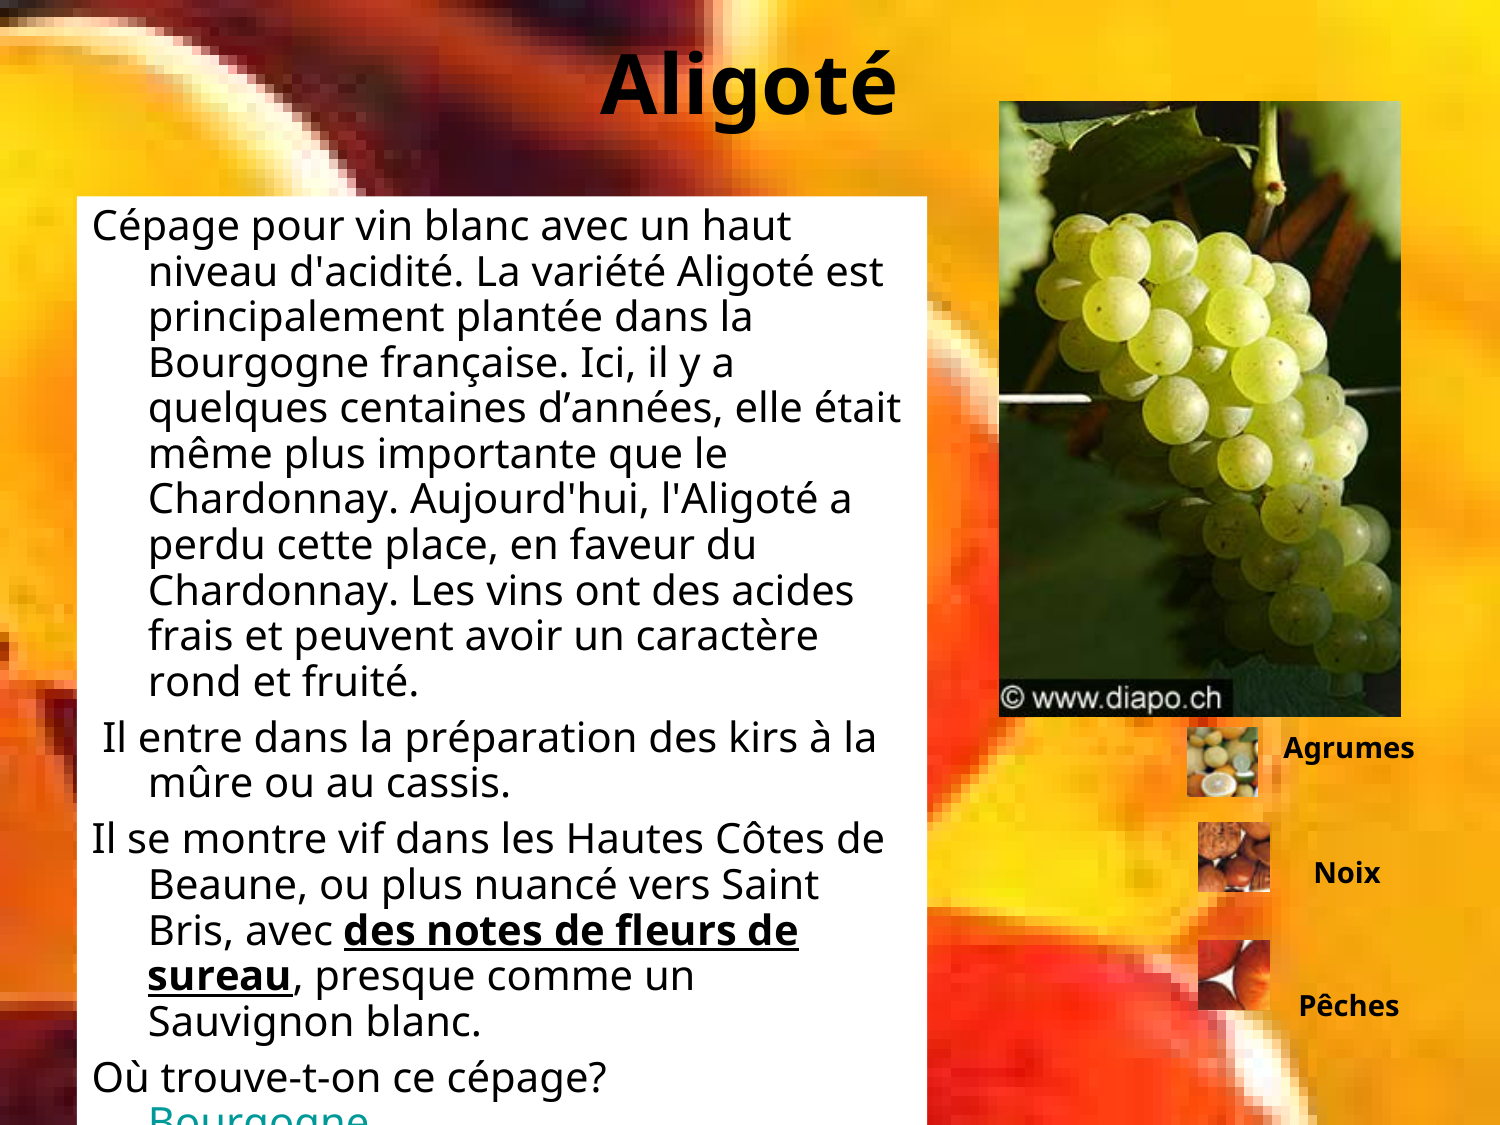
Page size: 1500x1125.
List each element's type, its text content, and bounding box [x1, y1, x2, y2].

list Cépage pour vin blanc avec un haut niveau d'acidité. La variété Aligoté est principalement plantée dans la Bourgogne française. Ici, il y a quelques centaines d’années, elle était même plus importante que le Chardonnay. Aujourd'hui, l'Aligoté a perdu cette place, en faveur du Chardonnay. Les vins ont des acides frais et peuvent avoir un caractère rond et fruité. Il entre dans la préparation des kirs à la mûre ou au cassis. Il se montre vif dans les Hautes Côtes de Beaune, ou plus nuancé vers Saint Bris, avec des notes de fleurs de sureau, presque comme un Sauvignon blanc. Où trouve-t-on ce cépage? Bourgogne [76, 196, 928, 1059]
text_box Agrumes [1246, 704, 1445, 830]
title Aligoté [75, 34, 1426, 244]
text_box Noix [1246, 830, 1445, 955]
text_box Pêches [1246, 955, 1445, 1057]
picture [0, 0, 1500, 1125]
